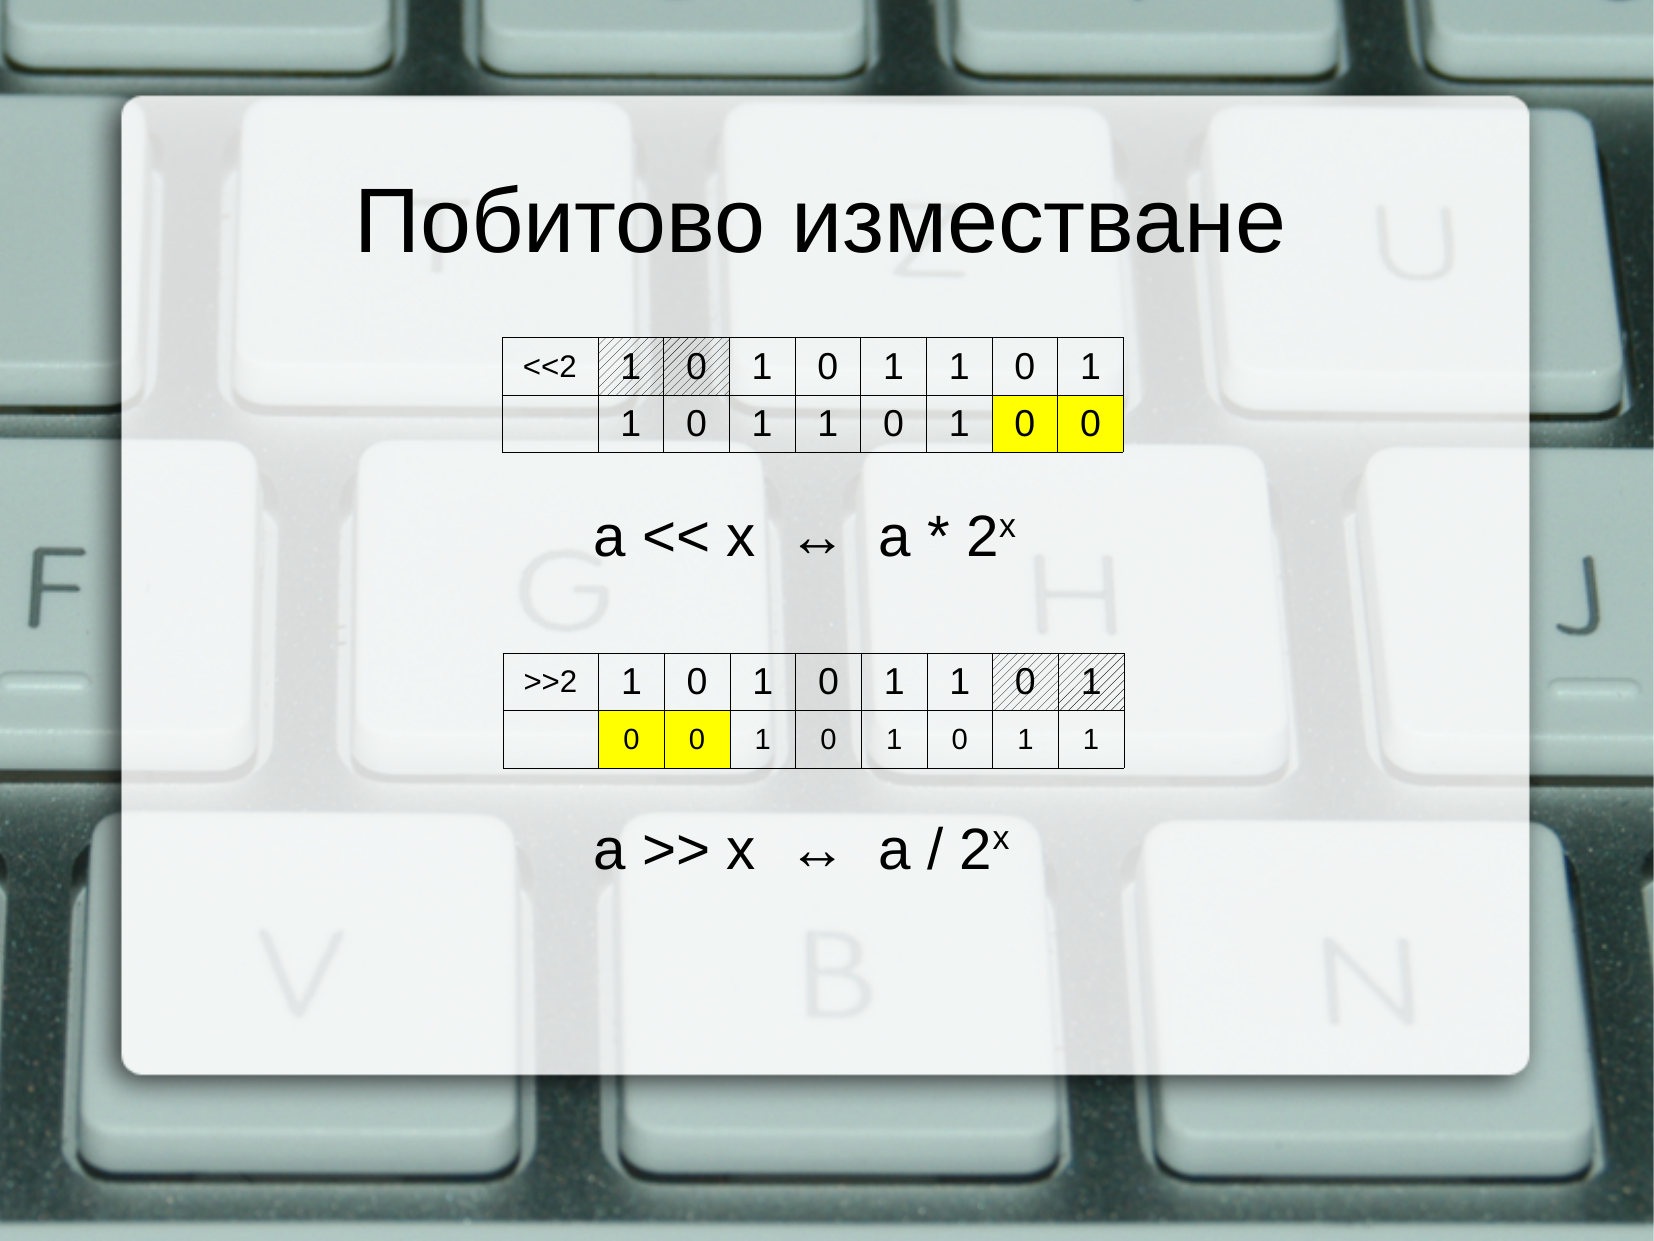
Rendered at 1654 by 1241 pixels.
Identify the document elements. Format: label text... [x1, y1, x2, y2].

table_cell 0 [665, 711, 730, 768]
table_header 1 [862, 654, 927, 710]
table_header 1 [1058, 338, 1123, 395]
table_cell [504, 711, 598, 768]
table_cell 1 [599, 396, 663, 452]
table_header <<2 [503, 338, 598, 395]
title Побитово изместване [135, 117, 1506, 325]
table_cell [503, 396, 598, 452]
table_header 1 [927, 338, 992, 395]
table_header >>2 [504, 654, 598, 710]
table_cell 1 [731, 711, 795, 768]
table_cell 0 [861, 396, 926, 452]
table_cell 1 [1059, 711, 1124, 768]
text_box a << x ↔ a * 2x [578, 496, 1052, 603]
table_header 0 [993, 338, 1057, 395]
table_header 1 [1059, 654, 1124, 710]
table_cell 1 [927, 396, 992, 452]
table_header 0 [665, 654, 730, 710]
table_header 1 [599, 654, 664, 710]
table_header 1 [731, 654, 795, 710]
table_header 1 [861, 338, 926, 395]
table_cell 1 [862, 711, 927, 768]
picture [0, 0, 1654, 1241]
table_header 0 [664, 338, 729, 395]
table_header 1 [730, 338, 795, 395]
table_cell 0 [796, 711, 861, 768]
table_header 1 [928, 654, 992, 710]
table_cell 1 [796, 396, 860, 452]
table_cell 1 [993, 711, 1058, 768]
table_cell 0 [1058, 396, 1123, 452]
table_header 1 [599, 338, 663, 395]
text_box a >> x ↔ a / 2x [578, 809, 1063, 892]
table_cell 0 [928, 711, 992, 768]
table_header 0 [796, 654, 861, 710]
table_header 0 [796, 338, 860, 395]
table_cell 0 [599, 711, 664, 768]
table_cell 0 [664, 396, 729, 452]
table_cell 1 [730, 396, 795, 452]
table_header 0 [993, 654, 1058, 710]
table_cell 0 [993, 396, 1057, 452]
